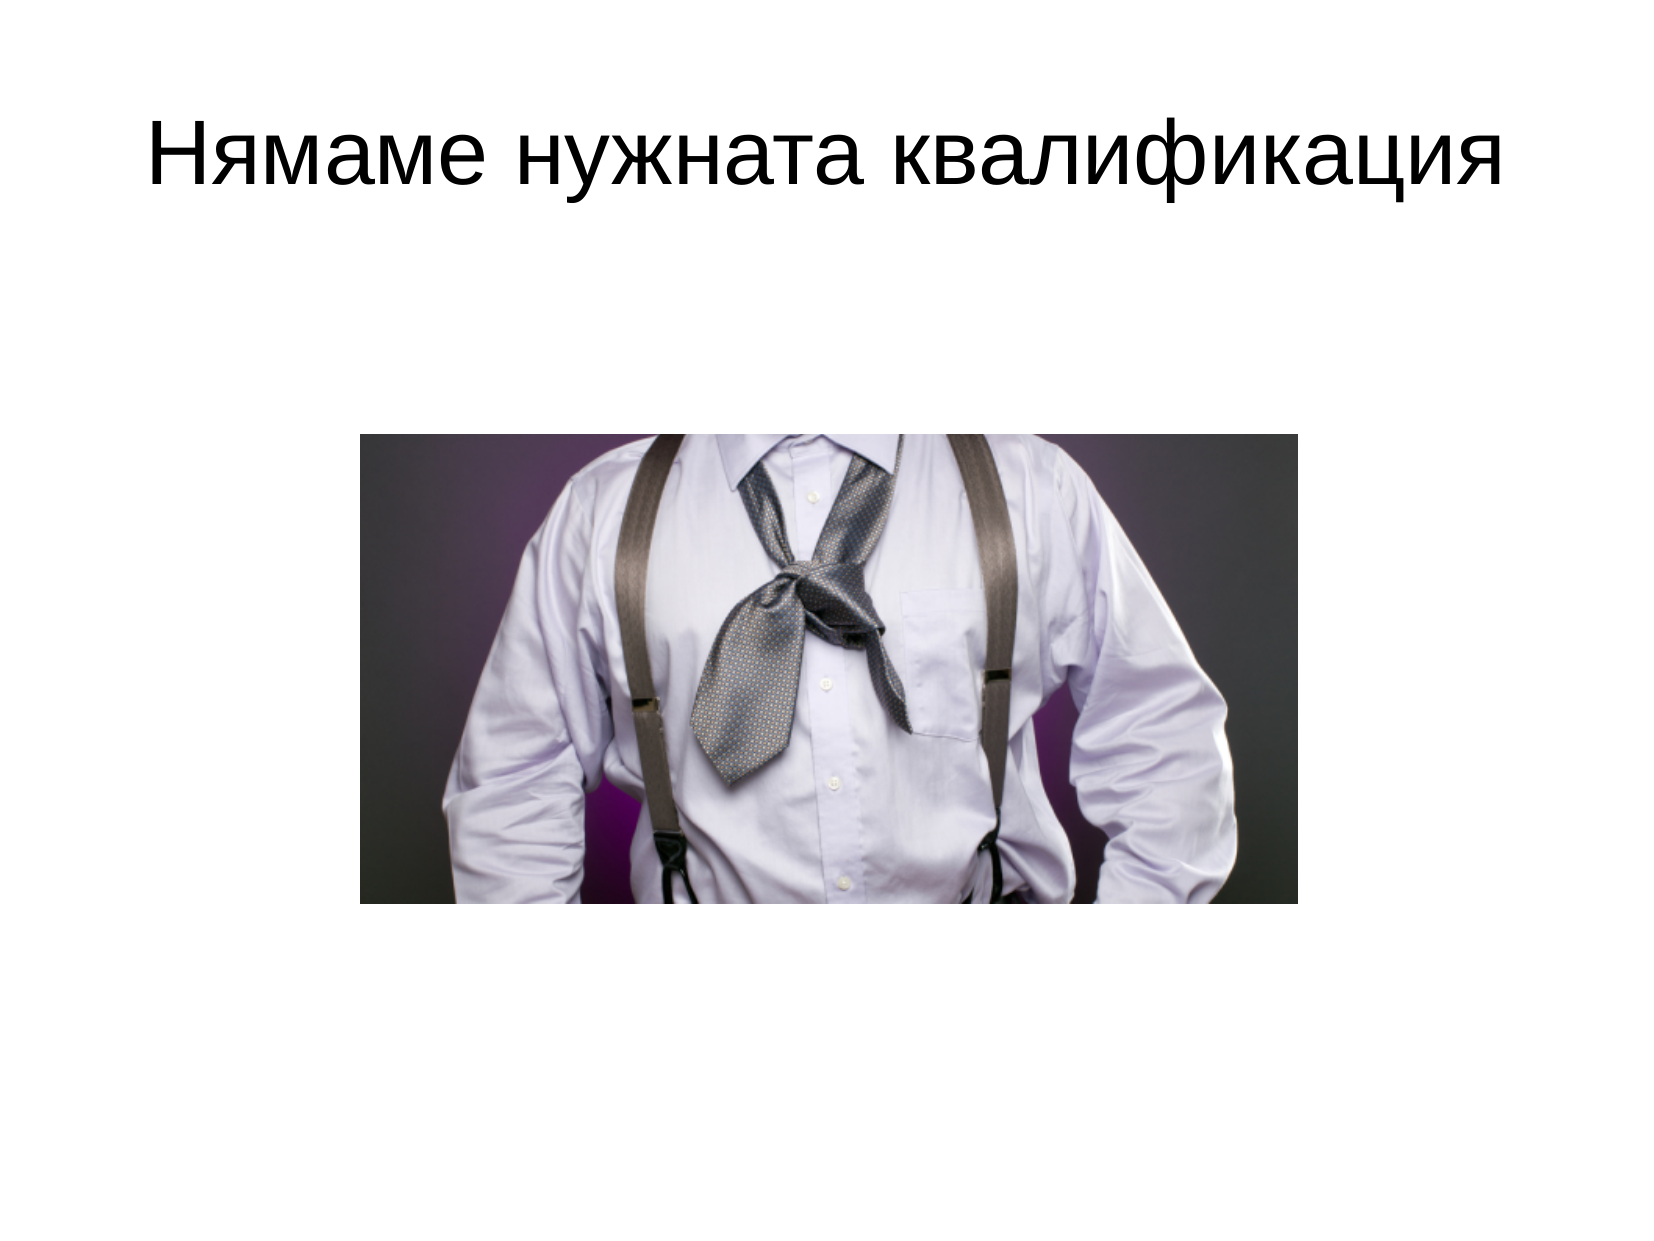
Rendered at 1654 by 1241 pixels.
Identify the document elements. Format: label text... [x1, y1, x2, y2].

picture [360, 434, 1298, 904]
title Нямаме нужната квалификация [82, 49, 1571, 257]
